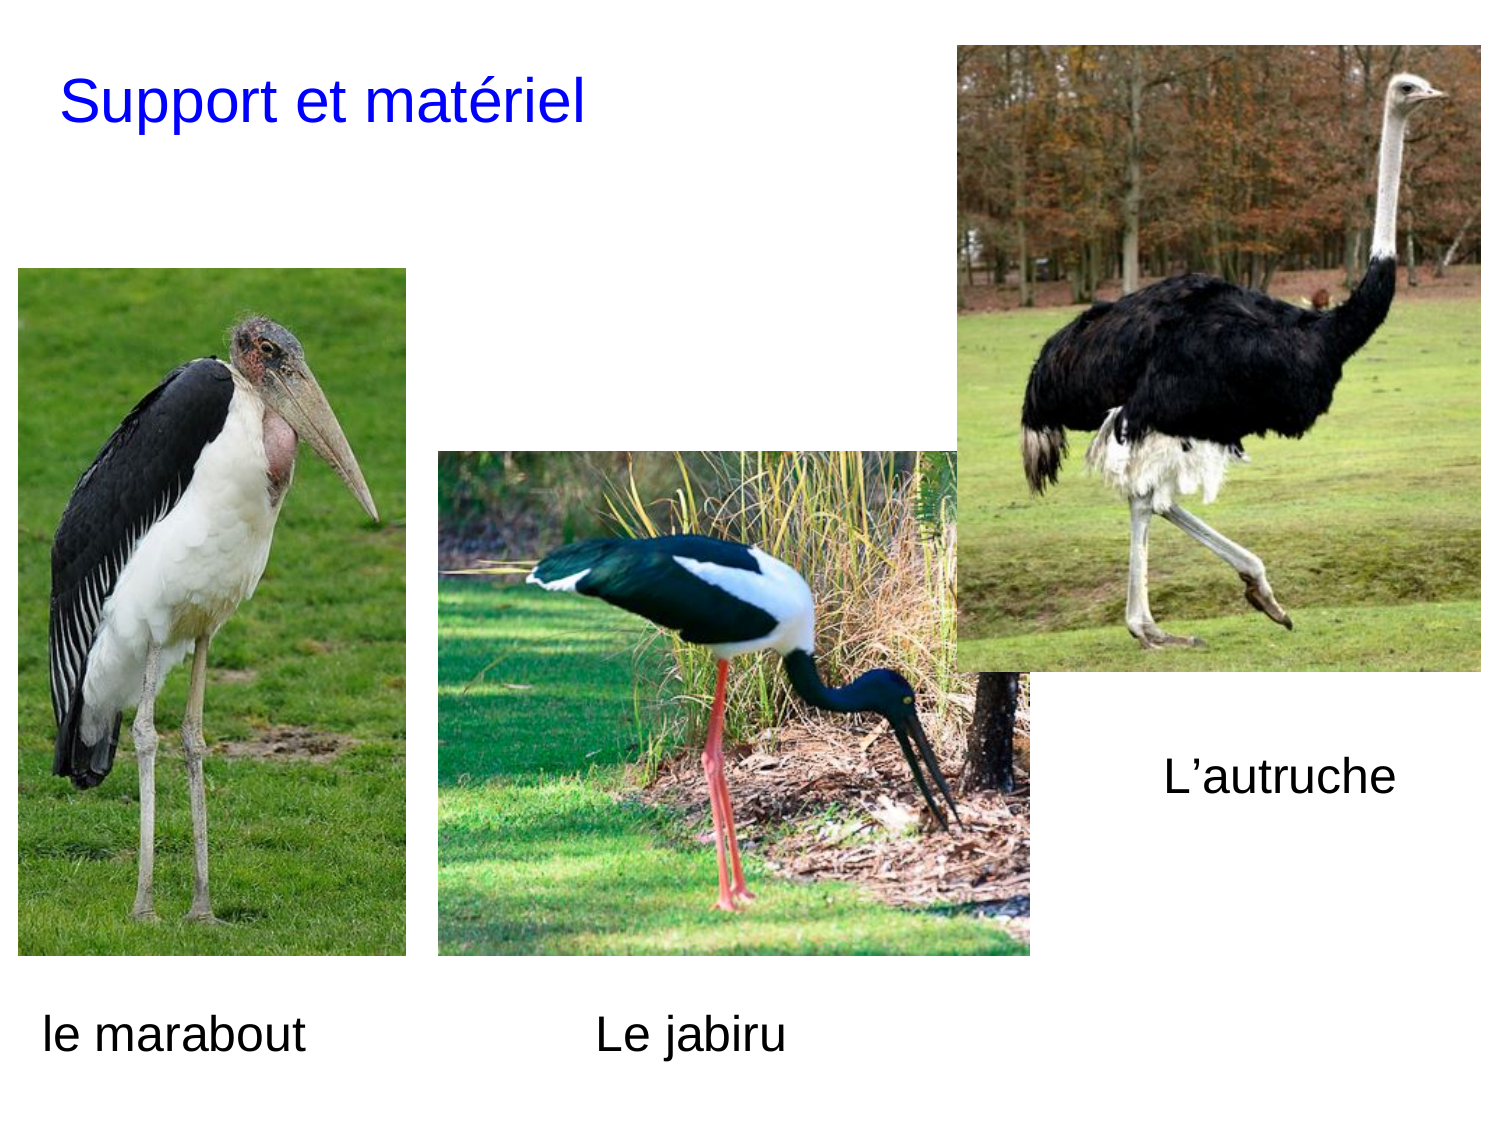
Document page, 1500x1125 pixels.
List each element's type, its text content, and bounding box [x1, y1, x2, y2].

text_box le marabout [27, 986, 397, 1072]
text_box Support et matériel [44, 44, 841, 198]
picture [438, 45, 1481, 956]
text_box Le jabiru [580, 986, 983, 1072]
picture [18, 268, 406, 956]
text_box L’autruche [1148, 729, 1448, 851]
